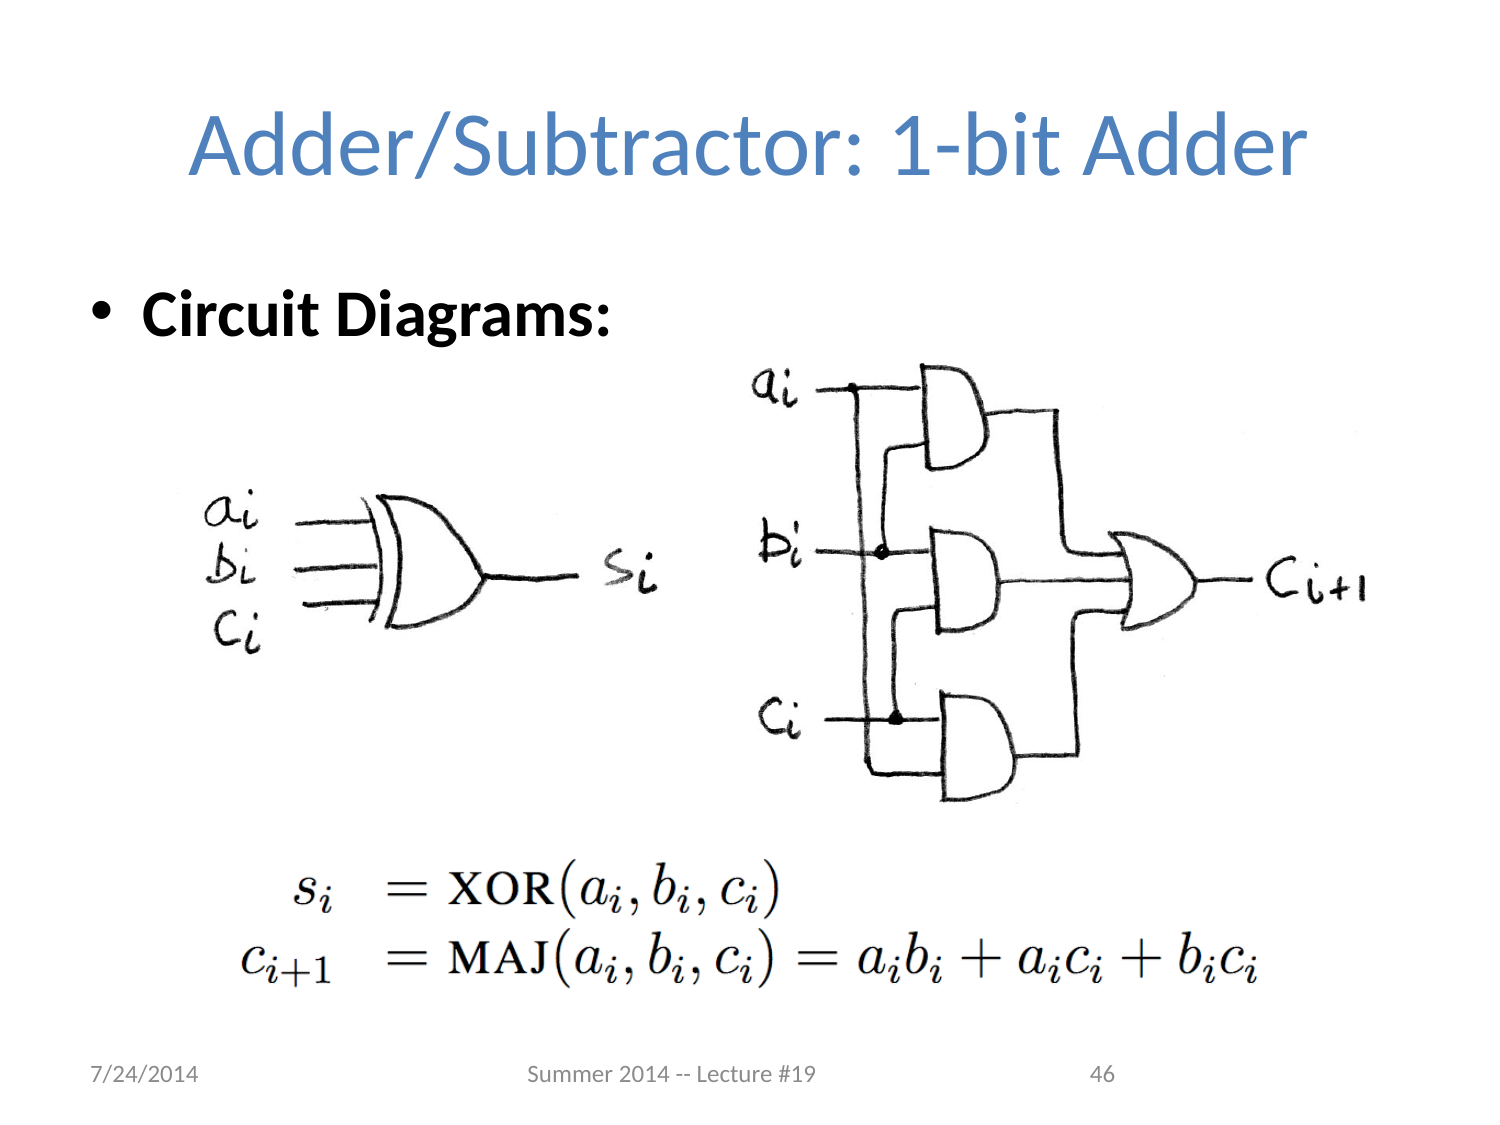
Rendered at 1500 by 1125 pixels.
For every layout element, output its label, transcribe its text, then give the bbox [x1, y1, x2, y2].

picture [240, 855, 1260, 993]
footer Summer 2014 -- Lecture #19 [512, 1042, 988, 1103]
title Adder/Subtractor: 1-bit Adder [75, 45, 1425, 233]
slide_number <number> [1074, 1042, 1425, 1103]
picture [748, 473, 1373, 804]
picture [175, 479, 665, 661]
slide_number 7/24/2014 [75, 1042, 425, 1103]
text_box Circuit Diagrams: [74, 262, 1425, 473]
